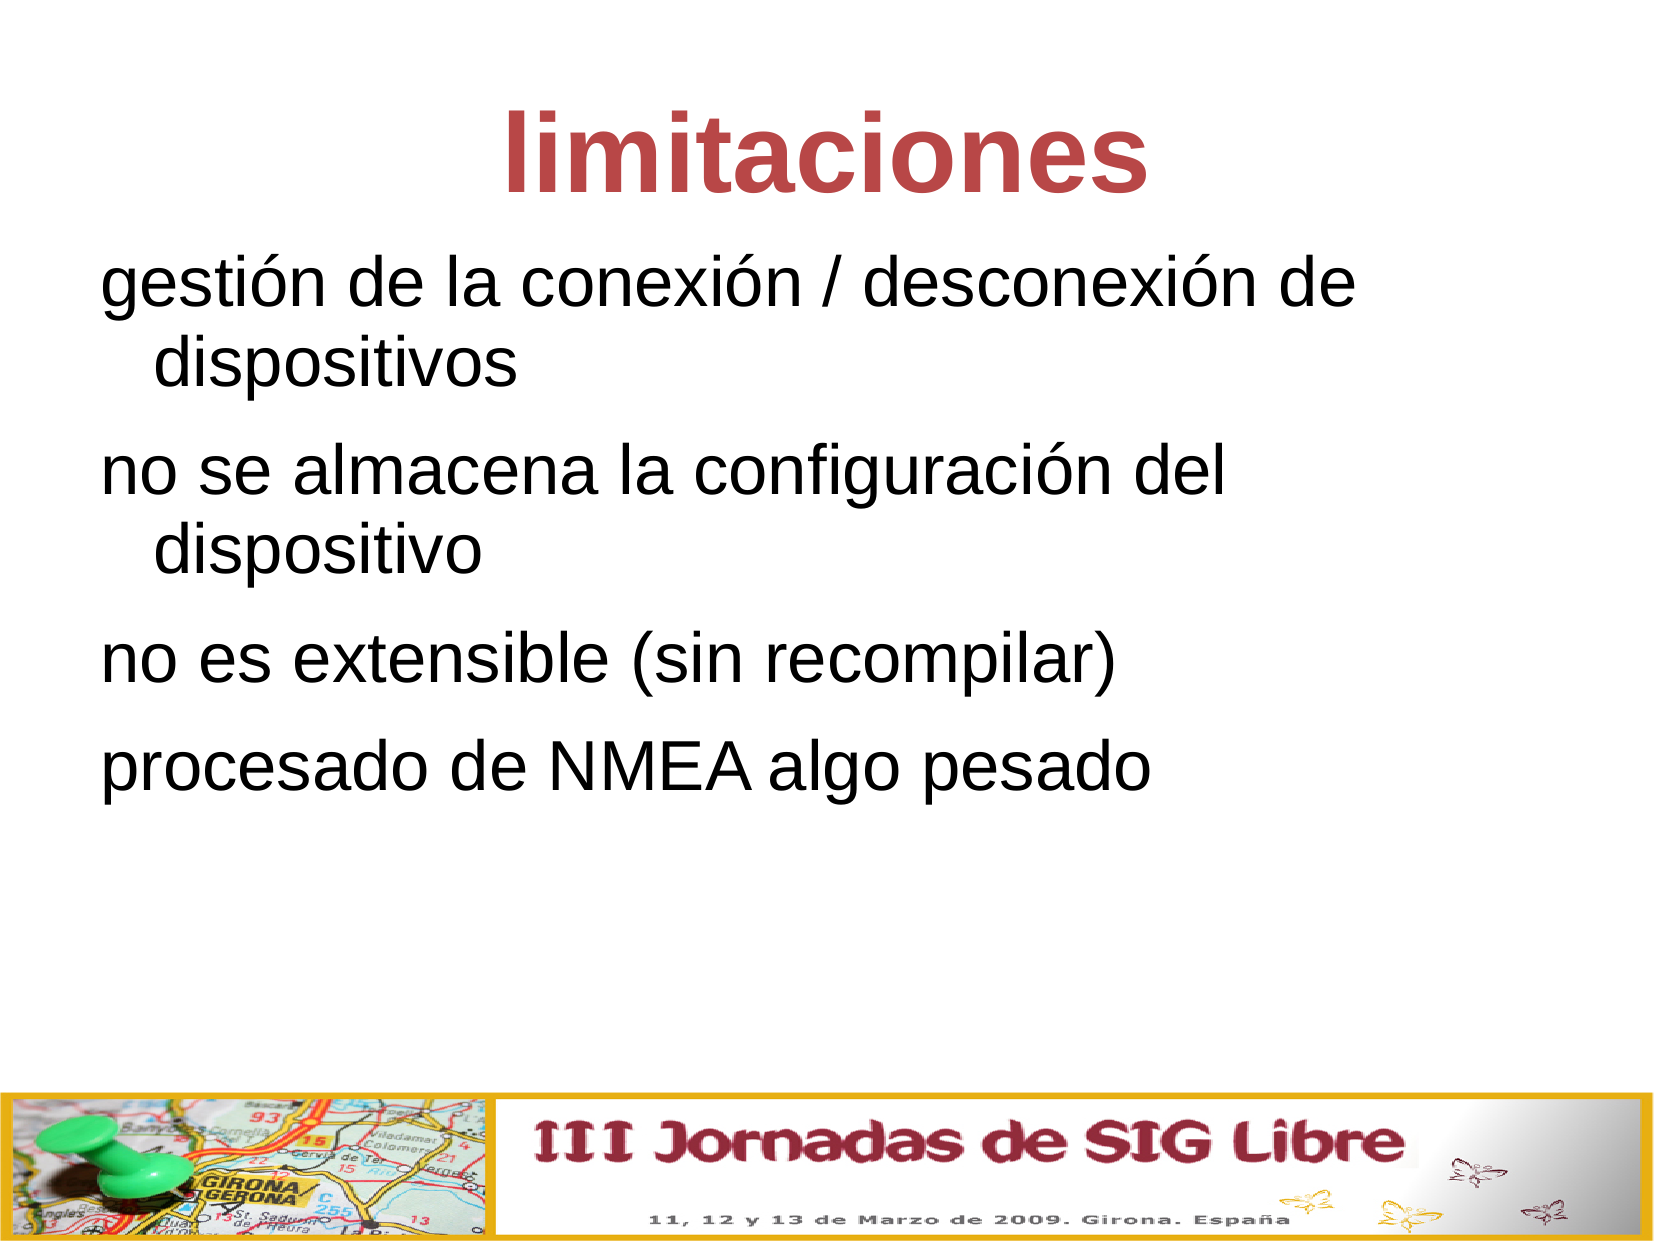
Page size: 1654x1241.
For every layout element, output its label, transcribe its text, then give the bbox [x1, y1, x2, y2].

list gestión de la conexión / desconexión de dispositivos no se almacena la configuración del dispositivo no es extensible (sin recompilar) procesado de NMEA algo pesado [82, 242, 1571, 1062]
title limitaciones [82, 49, 1571, 242]
picture [0, 1092, 1654, 1241]
